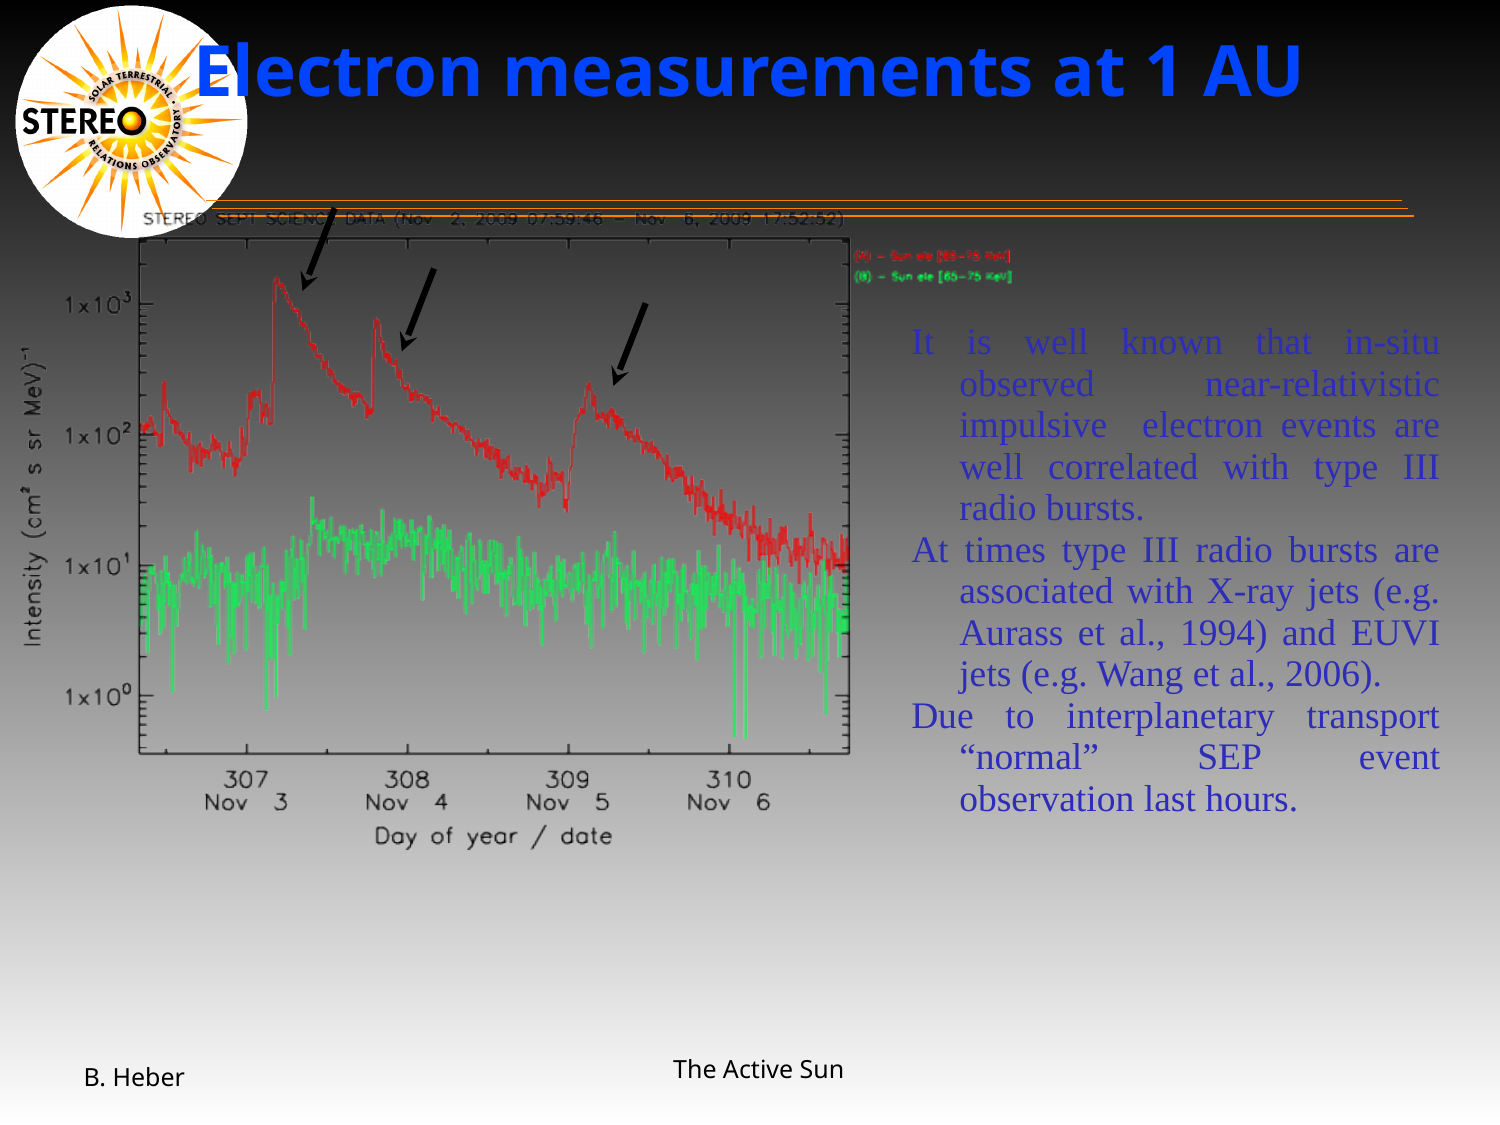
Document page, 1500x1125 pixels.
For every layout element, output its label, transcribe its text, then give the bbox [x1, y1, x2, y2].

picture [0, 2, 1075, 892]
text_box It is well known that in-situ observed near-relativistic impulsive electron events are well correlated with type III radio bursts. At times type III radio bursts are associated with X-ray jets (e.g. Aurass et al., 1994) and EUVI jets (e.g. Wang et al., 2006). Due to interplanetary transport “normal” SEP event observation last hours. [880, 313, 1456, 966]
title Electron measurements at 1 AU [146, 11, 1354, 132]
